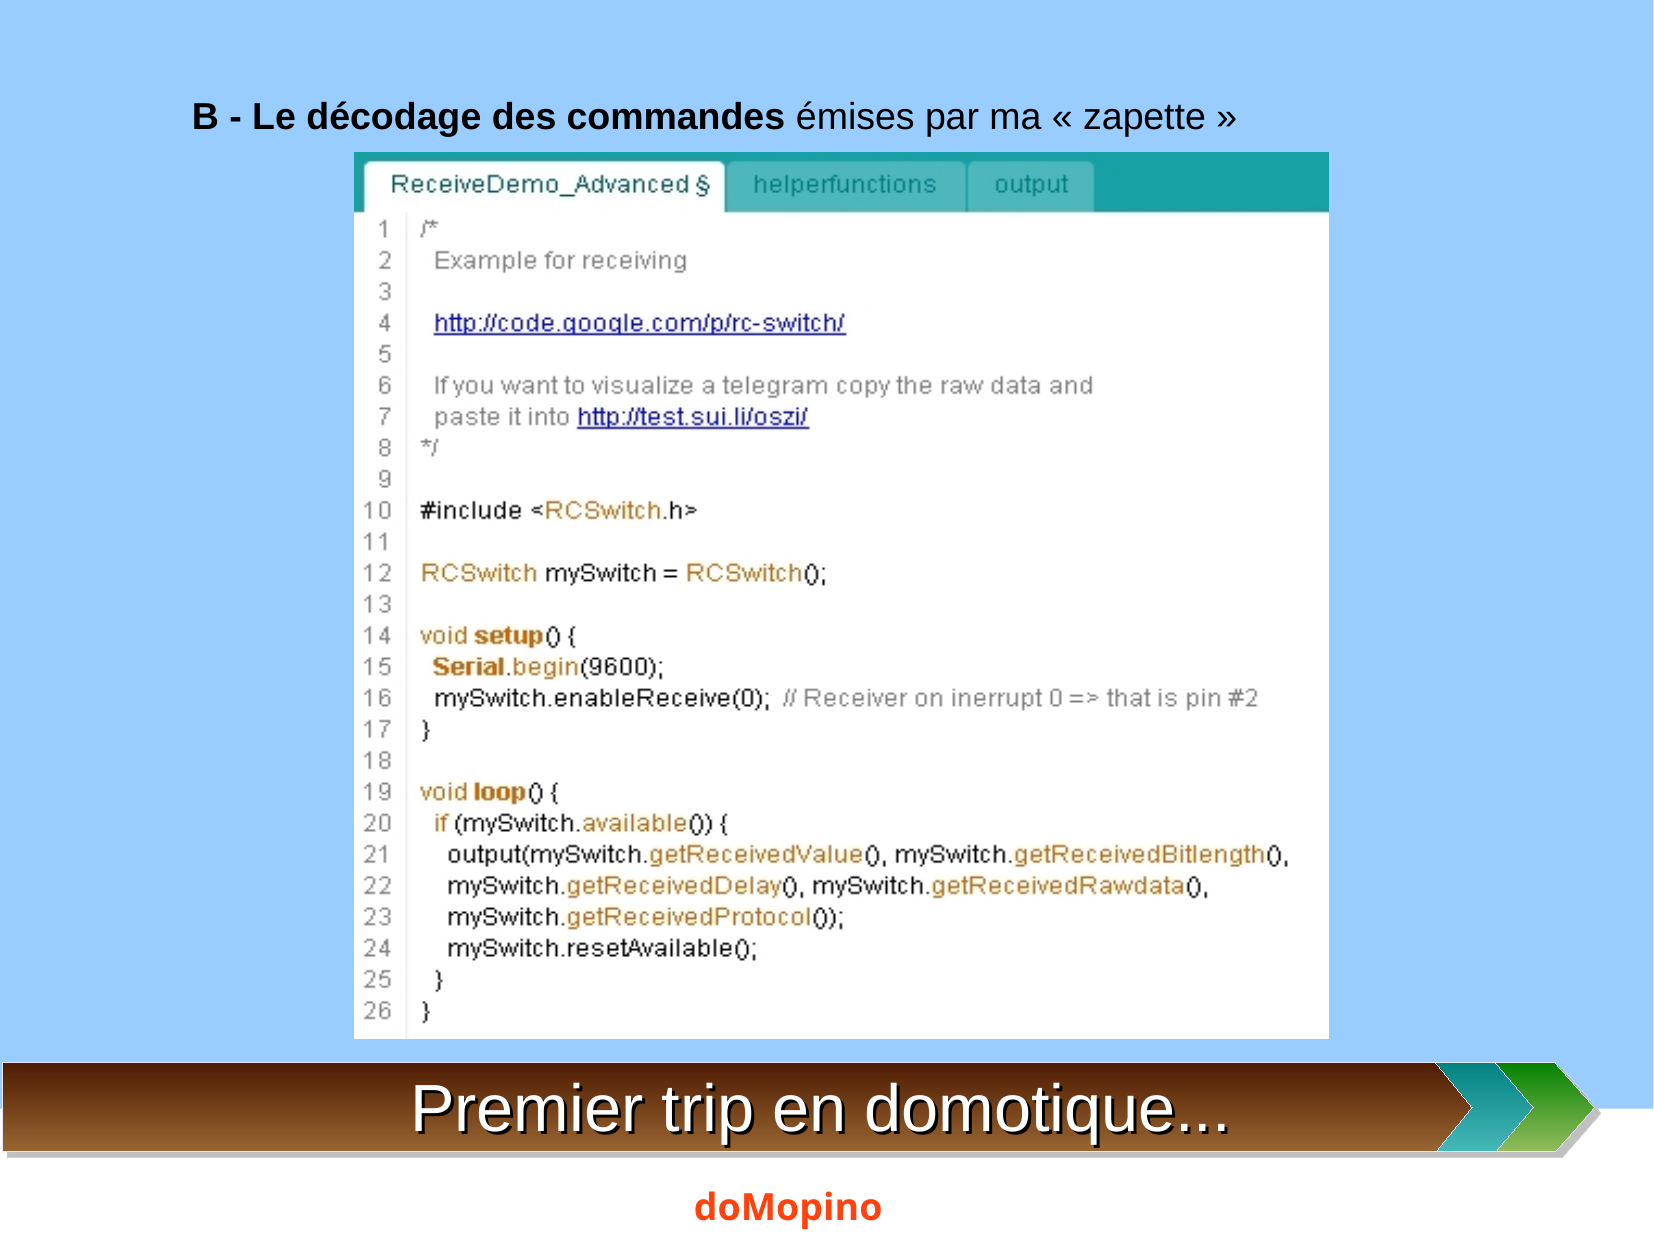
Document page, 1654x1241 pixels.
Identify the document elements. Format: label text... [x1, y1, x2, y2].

picture [354, 152, 1329, 1039]
text_box doMopino [679, 1173, 922, 1241]
title Premier trip en domotique... [76, 1062, 1565, 1154]
text_box B - Le décodage des commandes émises par ma « zapette » [177, 88, 1253, 147]
